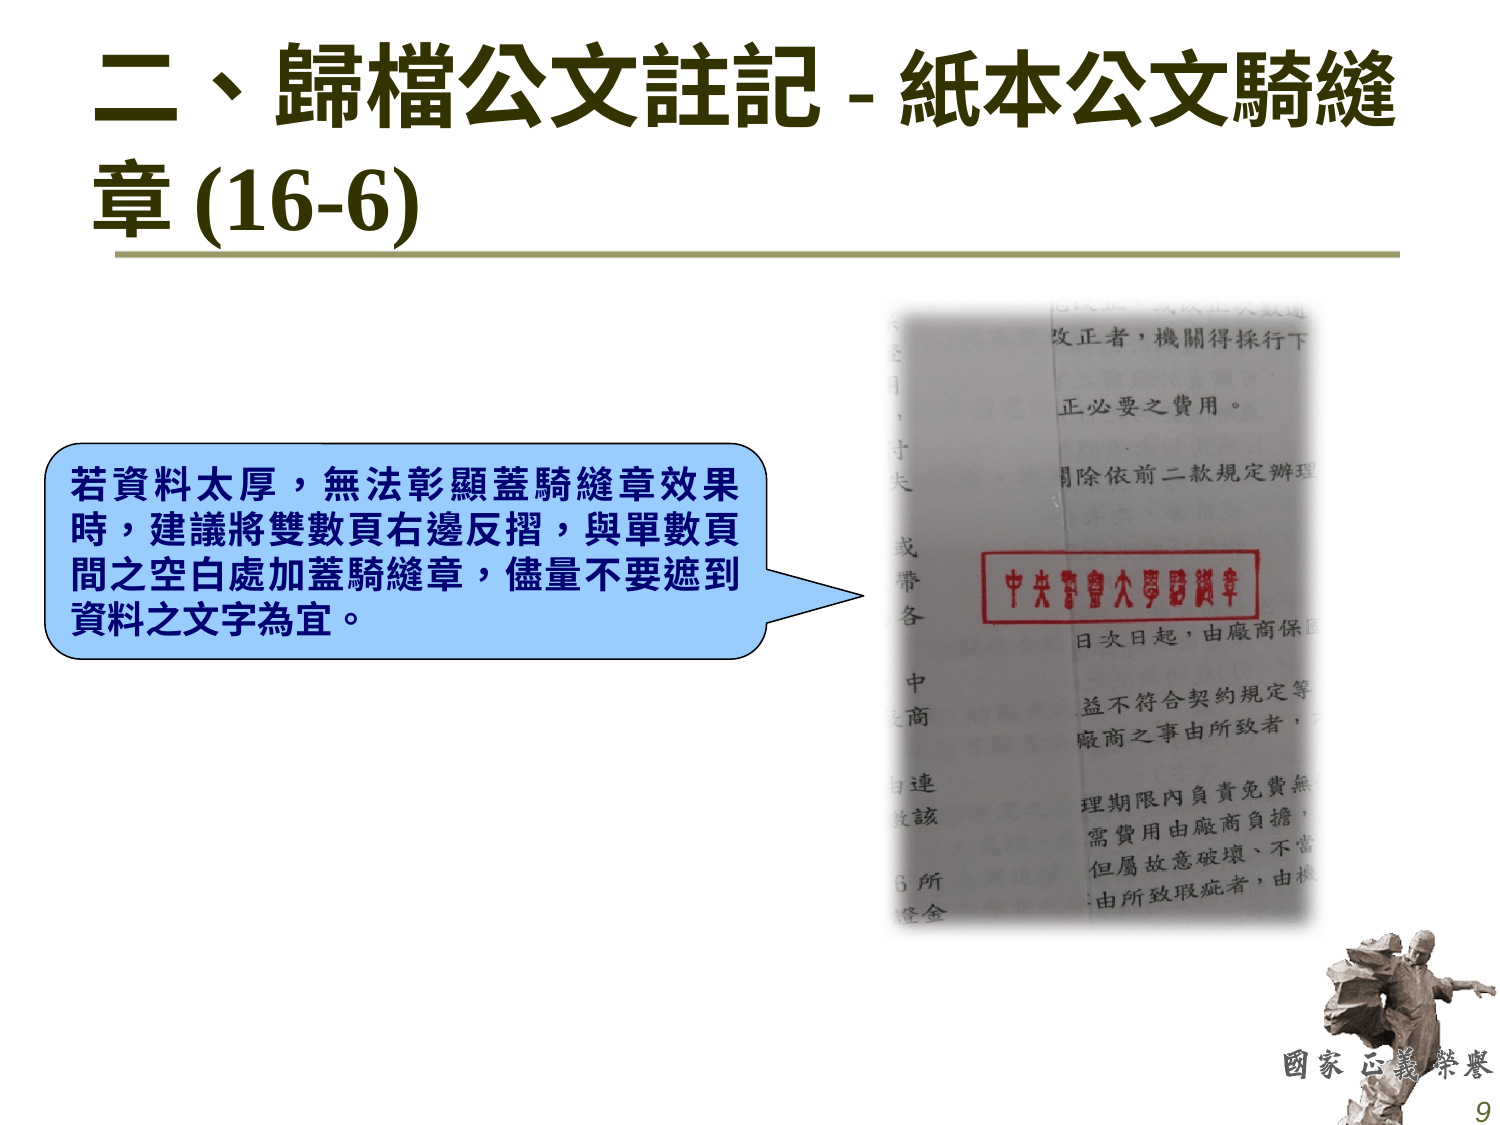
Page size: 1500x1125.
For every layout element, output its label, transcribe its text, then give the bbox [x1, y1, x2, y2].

picture [115, 243, 1400, 265]
title 二、歸檔公文註記-紙本公文騎縫章(16-6) [75, 45, 1459, 233]
slide_number <number> [1327, 1085, 1500, 1125]
picture [881, 296, 1500, 1125]
text_box 若資料太厚，無法彰顯蓋騎縫章效果時，建議將雙數頁右邊反摺，與單數頁間之空白處加蓋騎縫章，儘量不要遮到資料之文字為宜。 [44, 443, 864, 660]
